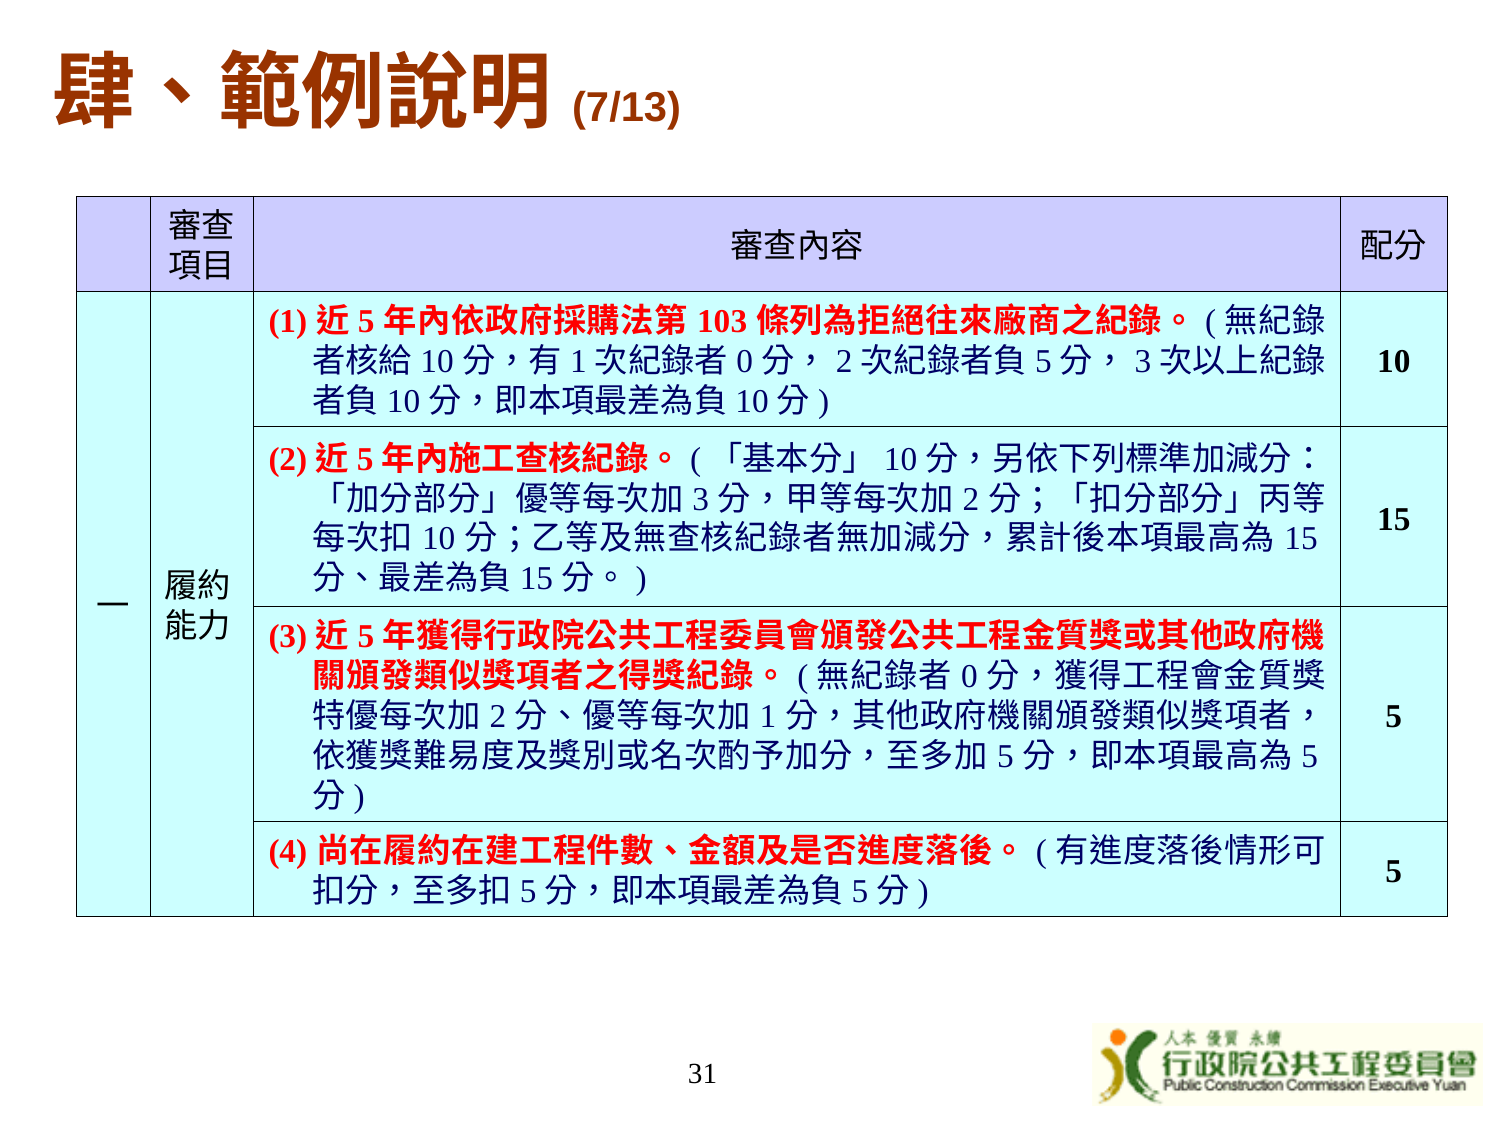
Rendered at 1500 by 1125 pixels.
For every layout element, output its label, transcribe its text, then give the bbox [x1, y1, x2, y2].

picture [1092, 1023, 1483, 1106]
table_header 審查內容 [254, 197, 1340, 291]
table_cell (2)近5年內施工查核紀錄。(「基本分」10分，另依下列標準加減分：「加分部分」優等每次加3分，甲等每次加2分；「扣分部分」丙等每次扣10分；乙等及無查核紀錄者無加減分，累計後本項最高為15分、最差為負15分。) [254, 427, 1340, 606]
table_cell (1)近5年內依政府採購法第103條列為拒絕往來廠商之紀錄。(無紀錄者核給10分，有1次紀錄者0分，2次紀錄者負5分，3次以上紀錄者負10分，即本項最差為負10分) [254, 292, 1340, 426]
table_cell (3)近5年獲得行政院公共工程委員會頒發公共工程金質獎或其他政府機關頒發類似獎項者之得獎紀錄。(無紀錄者0分，獲得工程會金質獎特優每次加2分、優等每次加1分，其他政府機關頒發類似獎項者，依獲獎難易度及獎別或名次酌予加分，至多加5分，即本項最高為5分) [254, 607, 1340, 821]
table_header 審查 項目 [151, 197, 253, 291]
table_cell 履約 能力 [151, 292, 253, 916]
table_cell 一 [77, 292, 150, 916]
table_header 配分 [1341, 197, 1447, 291]
table_cell 5 [1341, 822, 1447, 916]
table_cell 15 [1341, 427, 1447, 606]
table_cell 5 [1341, 607, 1447, 821]
table_header [77, 197, 150, 291]
table_cell 10 [1341, 292, 1447, 426]
text_box <編號> [643, 1046, 762, 1098]
table_cell (4)尚在履約在建工程件數、金額及是否進度落後。(有進度落後情形可扣分，至多扣5分，即本項最差為負5分) [254, 822, 1340, 916]
title 肆、範例說明(7/13) [37, 25, 1461, 152]
